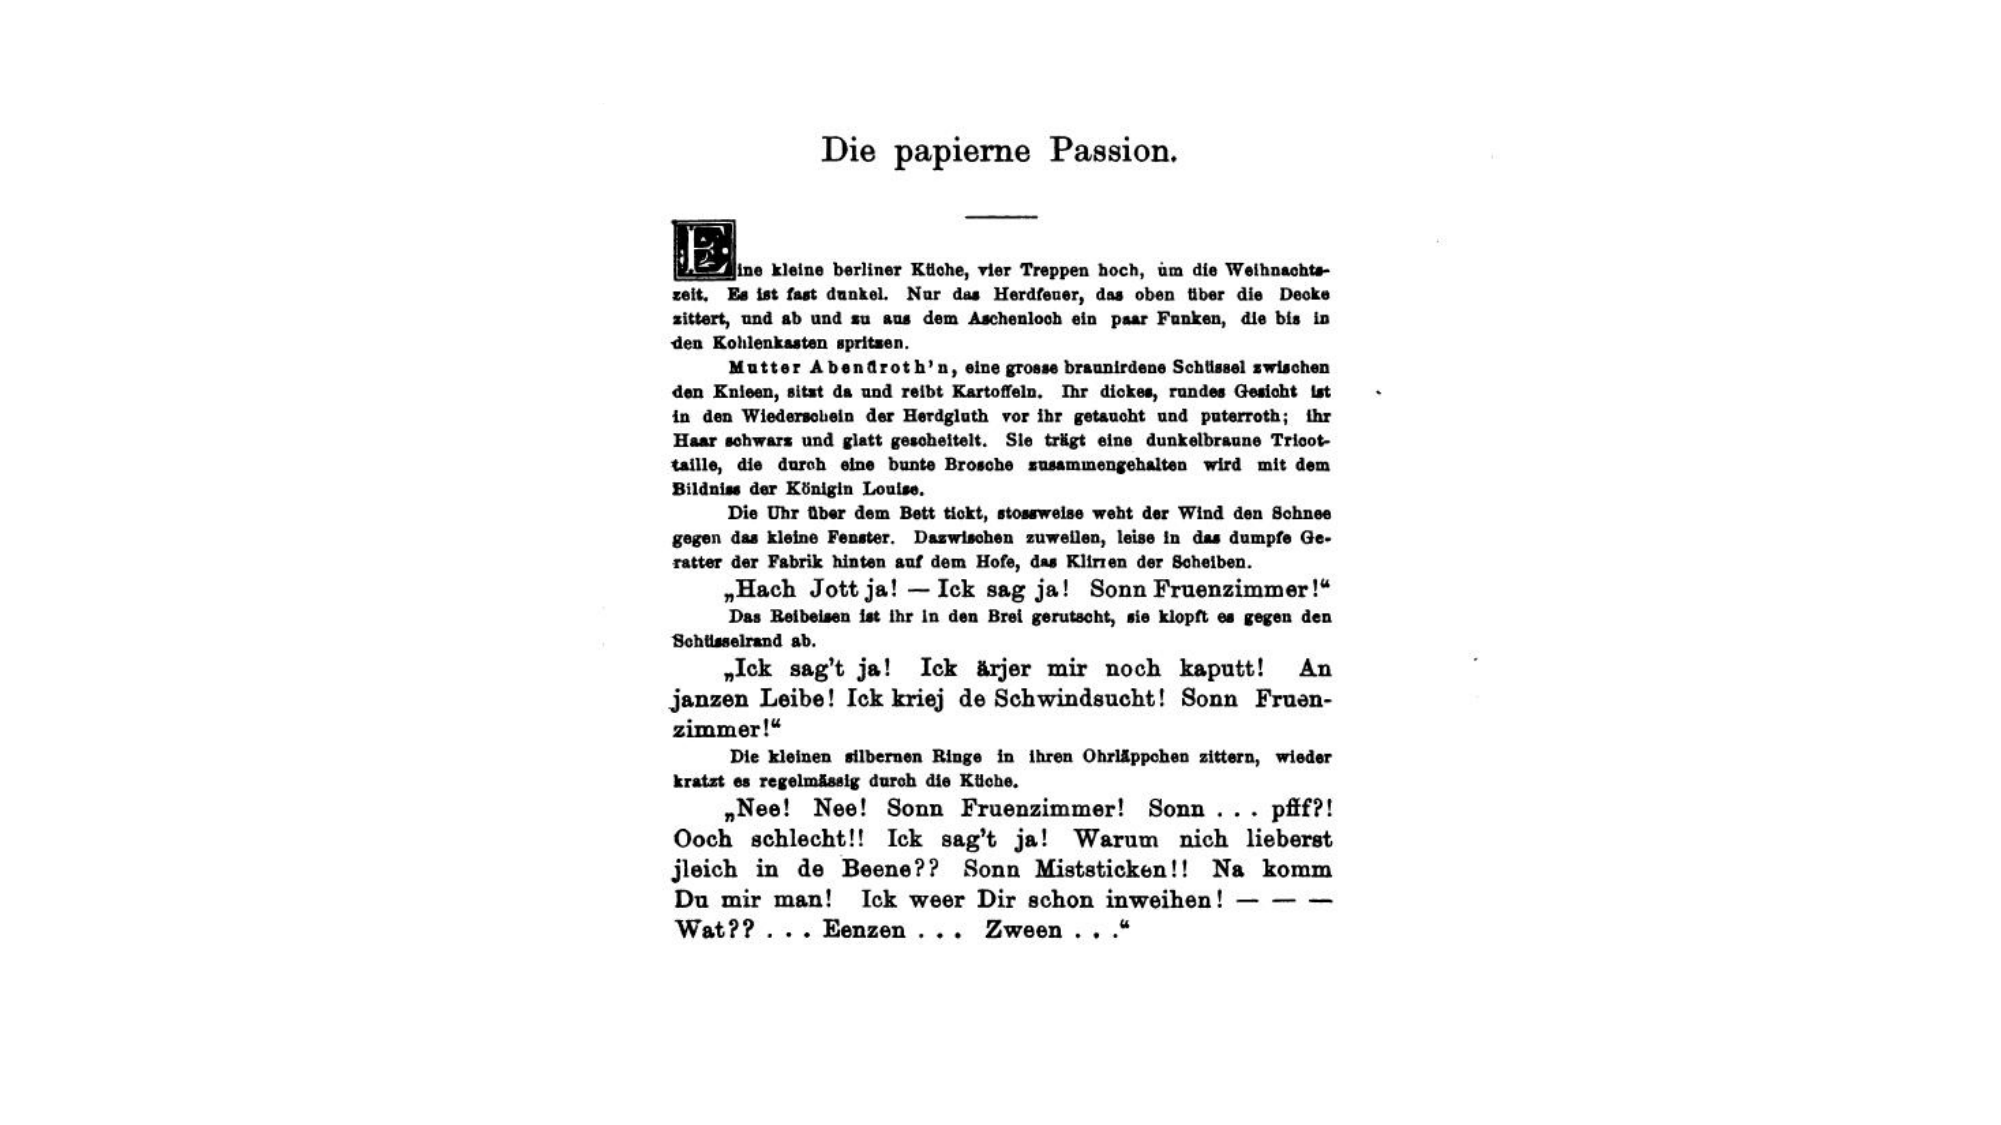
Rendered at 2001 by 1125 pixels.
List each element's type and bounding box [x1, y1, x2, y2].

picture [596, 103, 1500, 997]
